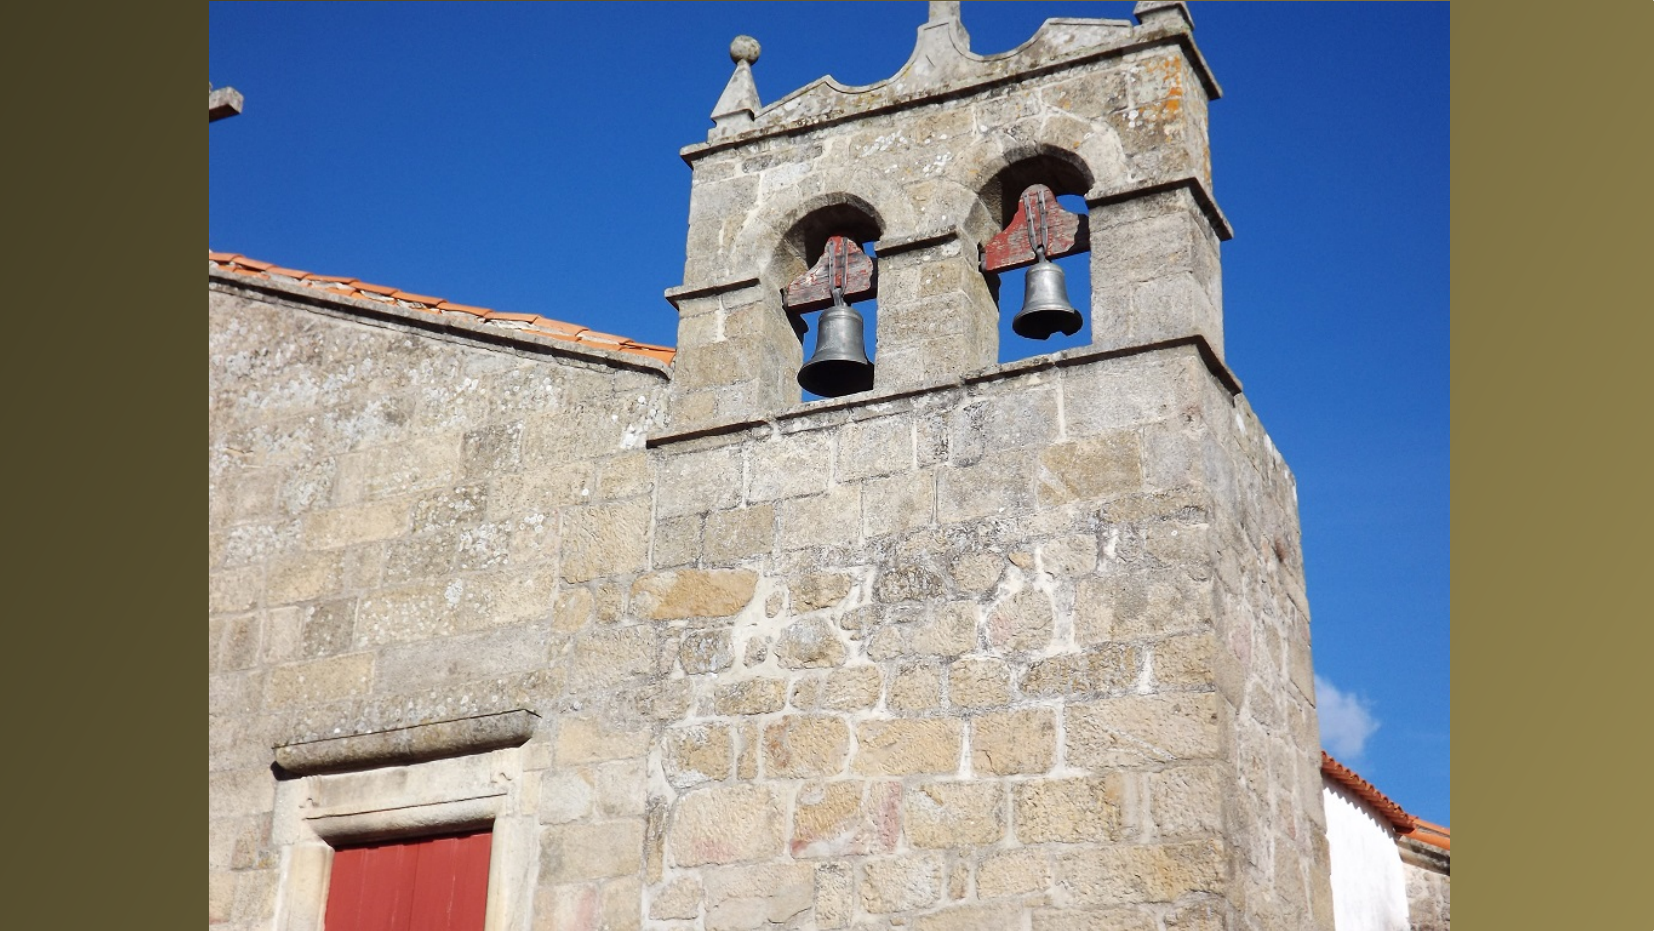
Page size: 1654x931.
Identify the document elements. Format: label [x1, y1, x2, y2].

picture [209, 1, 1450, 931]
